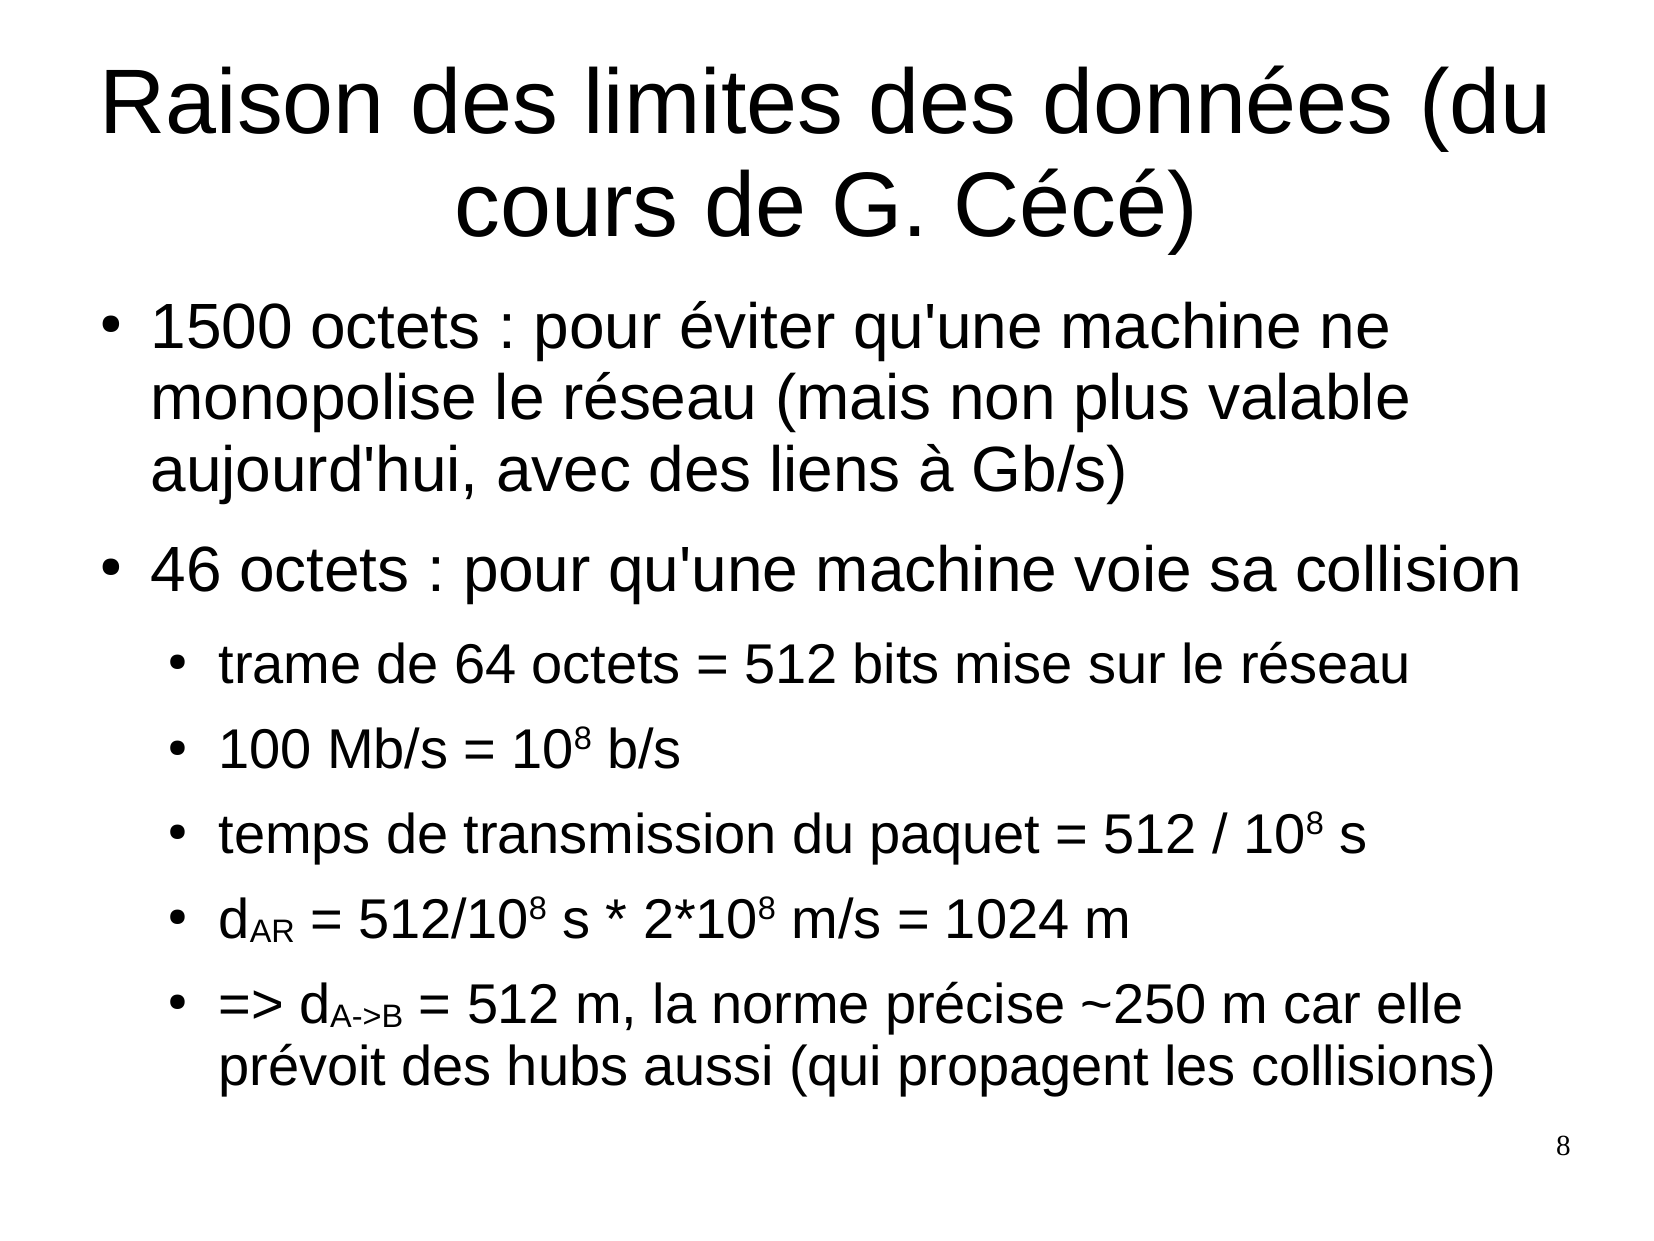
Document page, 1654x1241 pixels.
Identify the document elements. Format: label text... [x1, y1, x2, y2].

title Raison des limites des données (du cours de G. Cécé) [82, 50, 1571, 256]
list 1500 octets : pour éviter qu'une machine ne monopolise le réseau (mais non plus valable aujourd'hui, avec des liens à Gb/s) 46 octets : pour qu'une machine voie sa collision trame de 64 octets = 512 bits mise sur le réseau 100 Mb/s = 108 b/s temps de transmission du paquet = 512 / 108 s dAR = 512/108 s * 2*108 m/s = 1024 m => dA->B = 512 m, la norme précise ~250 m car elle prévoit des hubs aussi (qui propagent les collisions) [82, 290, 1571, 1109]
